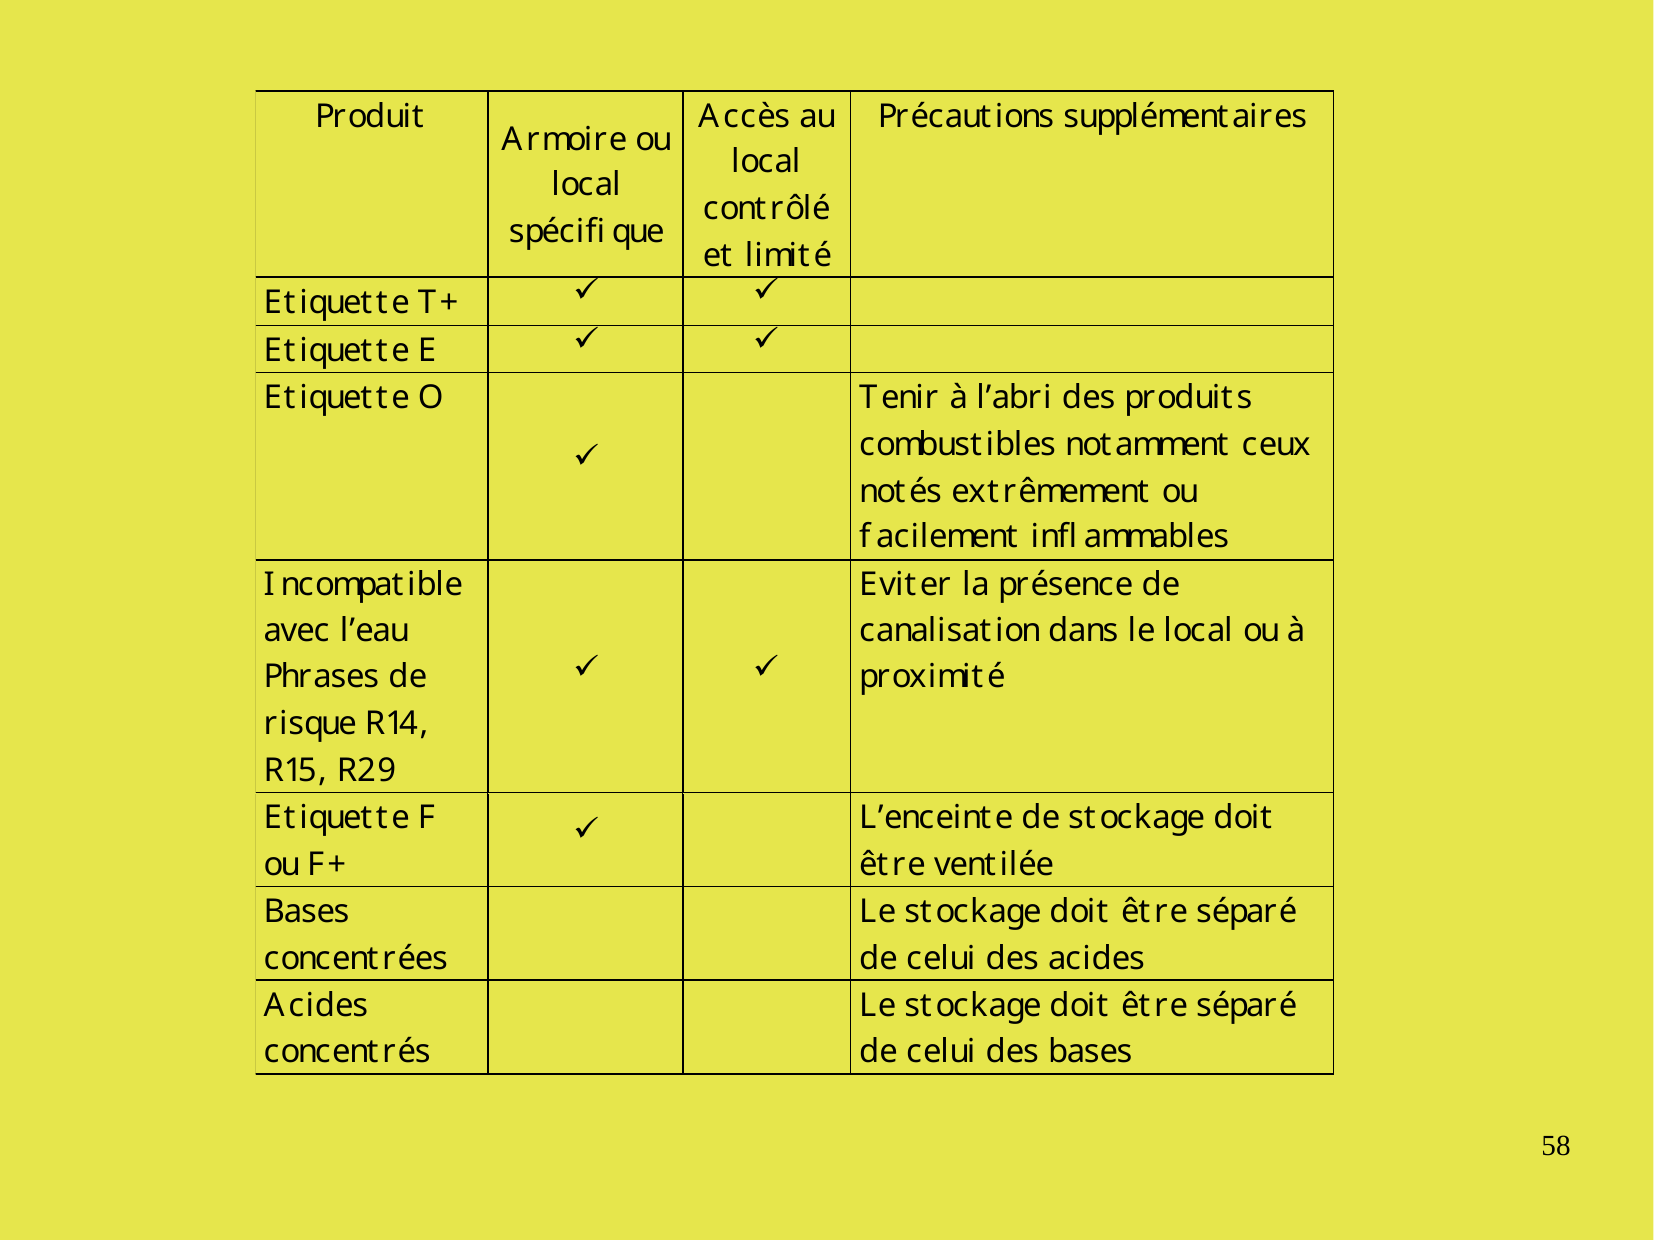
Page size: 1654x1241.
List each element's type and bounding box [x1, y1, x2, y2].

chart [255, 90, 1335, 1105]
